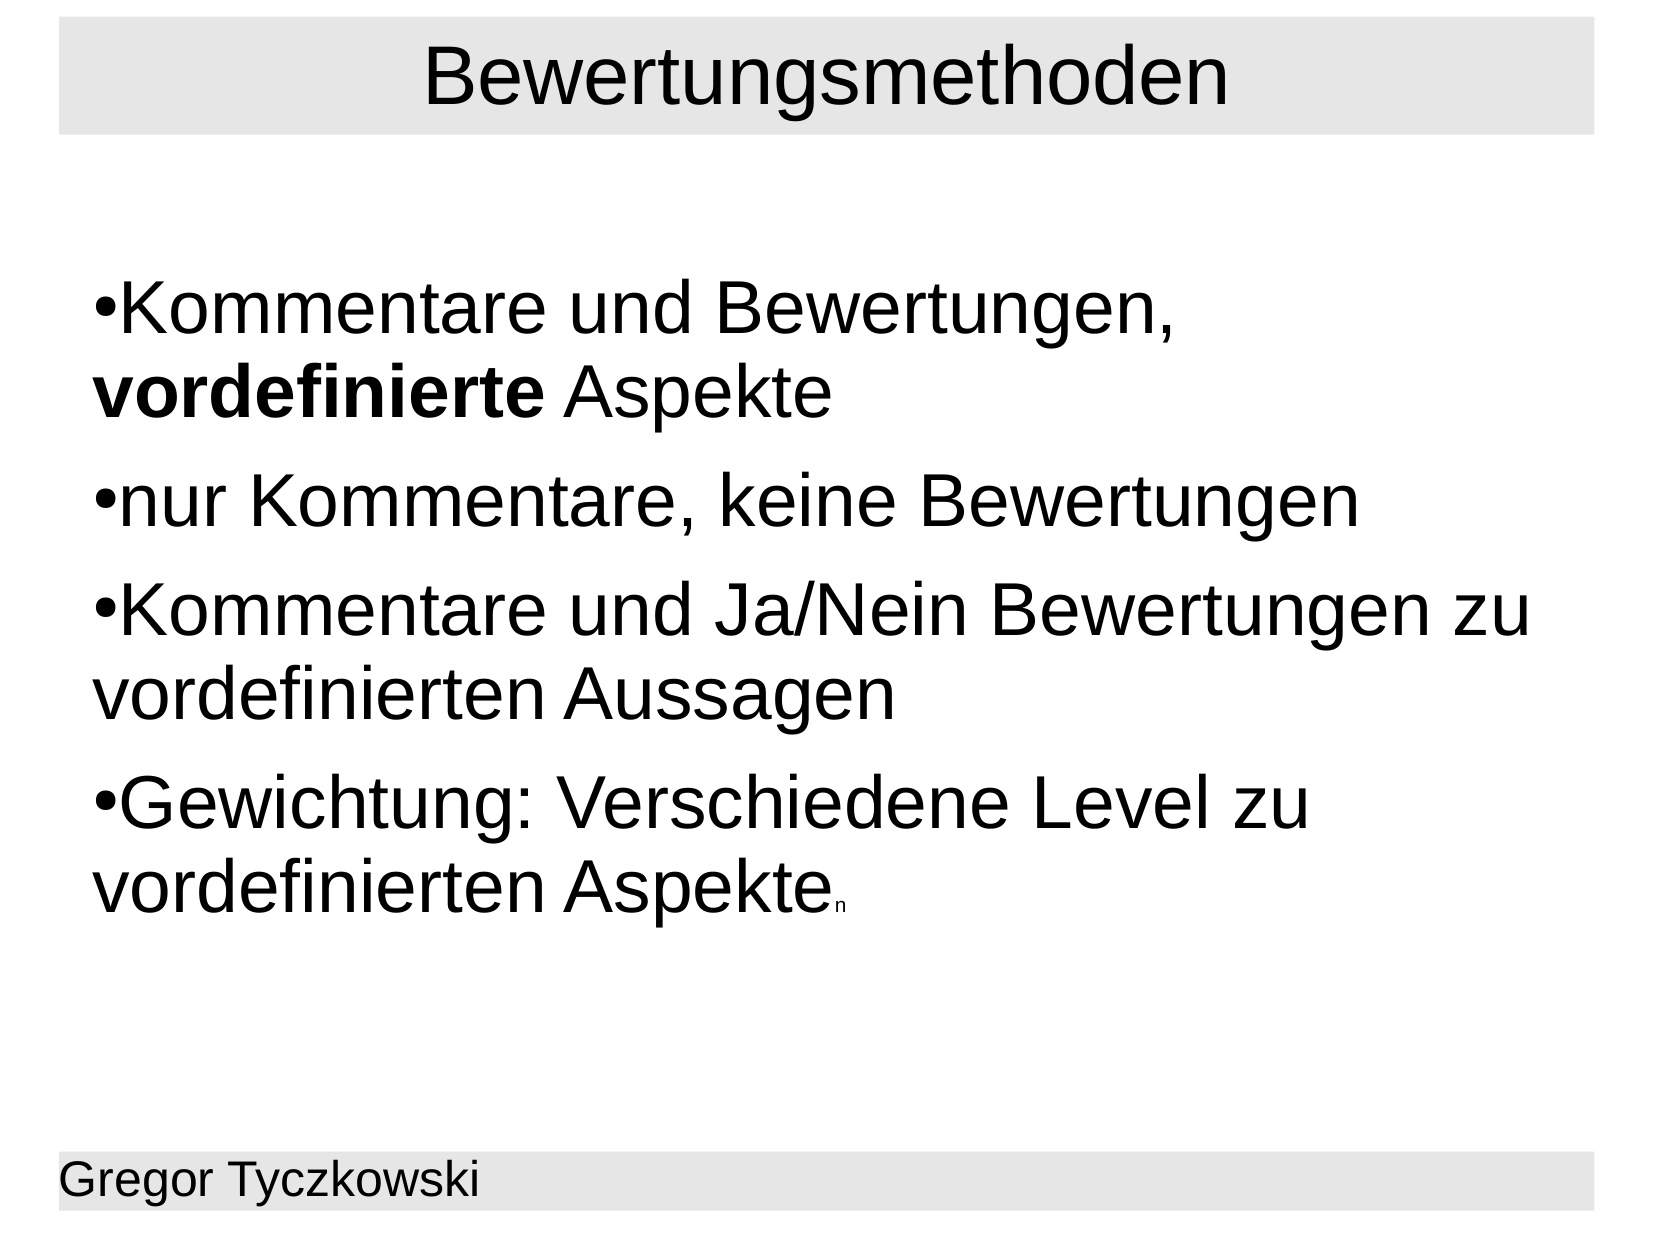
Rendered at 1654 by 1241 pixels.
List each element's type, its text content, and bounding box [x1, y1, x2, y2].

list Gregor Tyczkowski [59, 1151, 1595, 1211]
text_box Kommentare und Bewertungen, vordefinierte Aspekte nur Kommentare, keine Bewertungen Kommentare und Ja/Nein Bewertungen zu vordefinierten Aussagen Gewichtung: Verschiedene Level zu vordefinierten Aspekten [77, 149, 1595, 984]
title Bewertungsmethoden [59, 16, 1595, 135]
